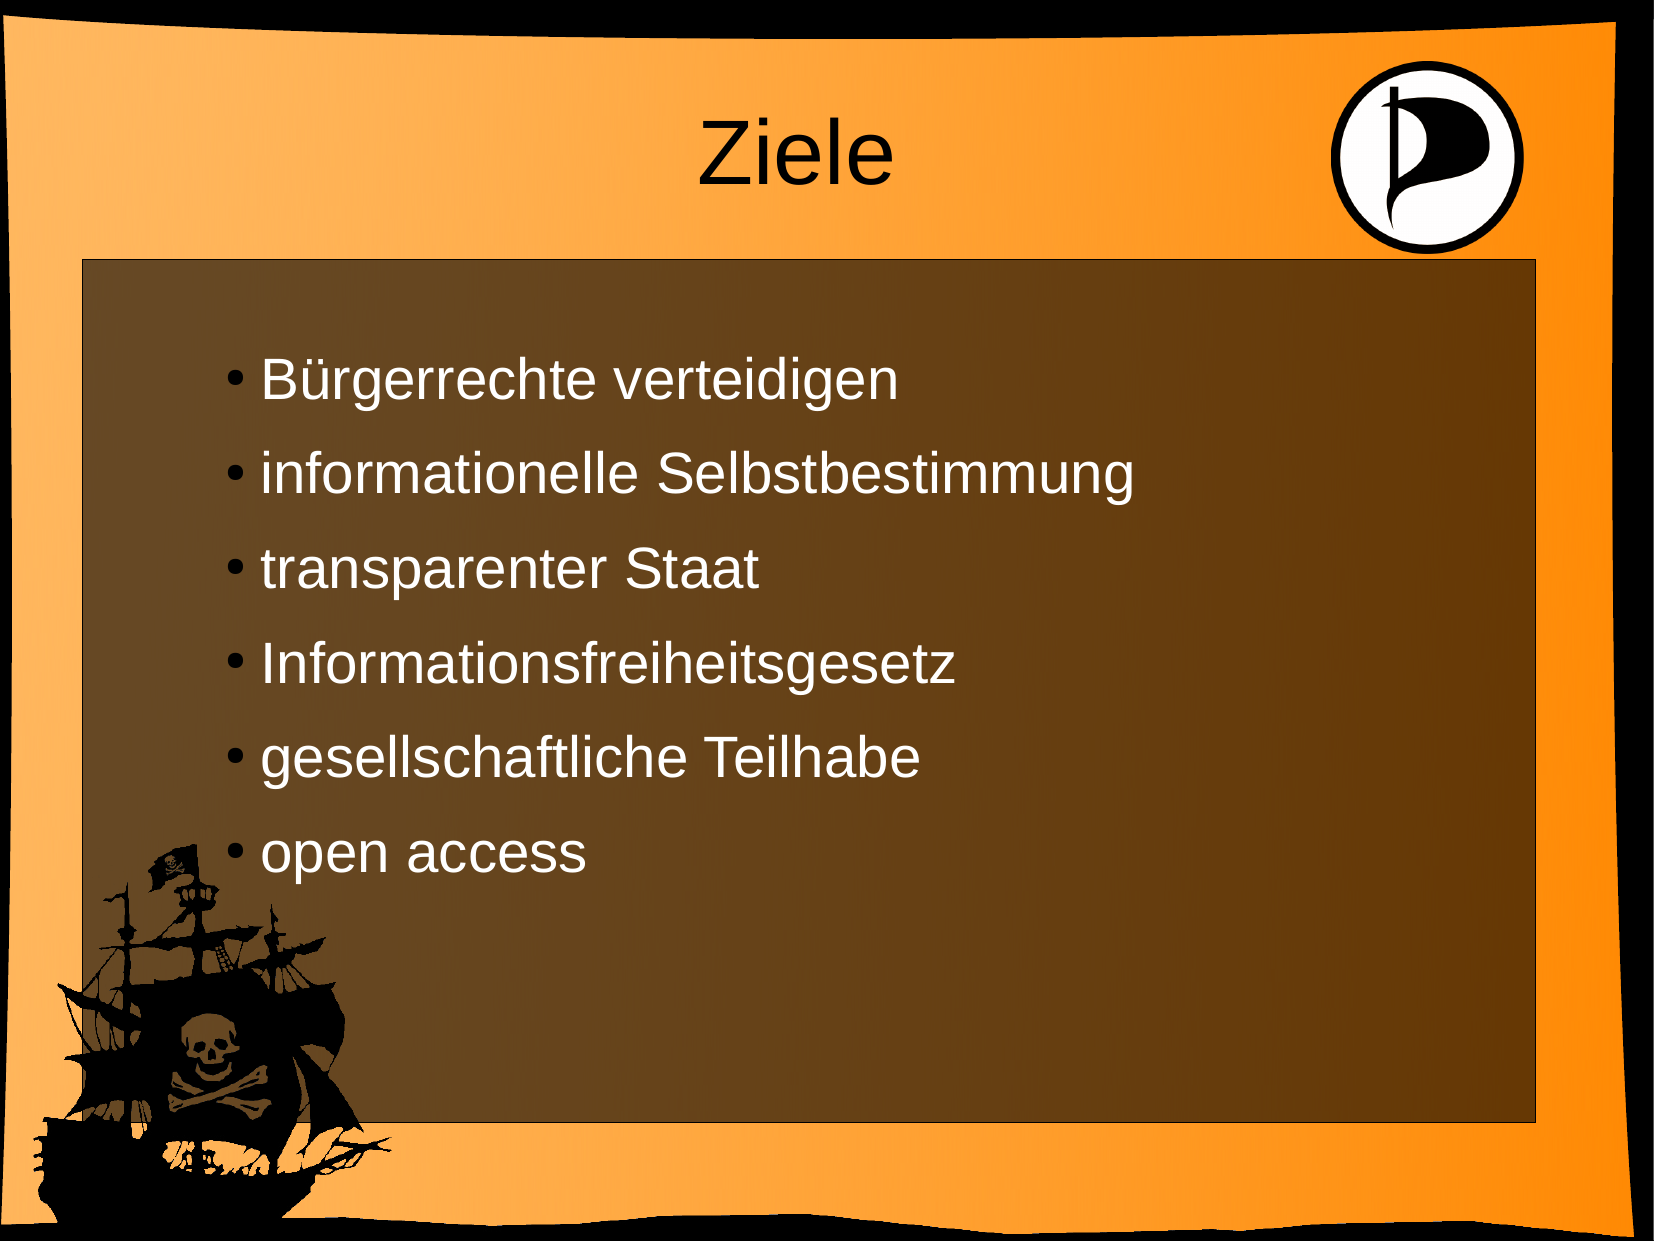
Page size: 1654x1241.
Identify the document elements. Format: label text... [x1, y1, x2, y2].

text_box Bürgerrechte verteidigen informationelle Selbstbestimmung transparenter Staat Informationsfreiheitsgesetz gesellschaftliche Teilhabe open access [210, 339, 1406, 892]
title Ziele [82, 49, 1512, 257]
text_box [82, 259, 1536, 1123]
picture [1, 16, 1634, 1241]
